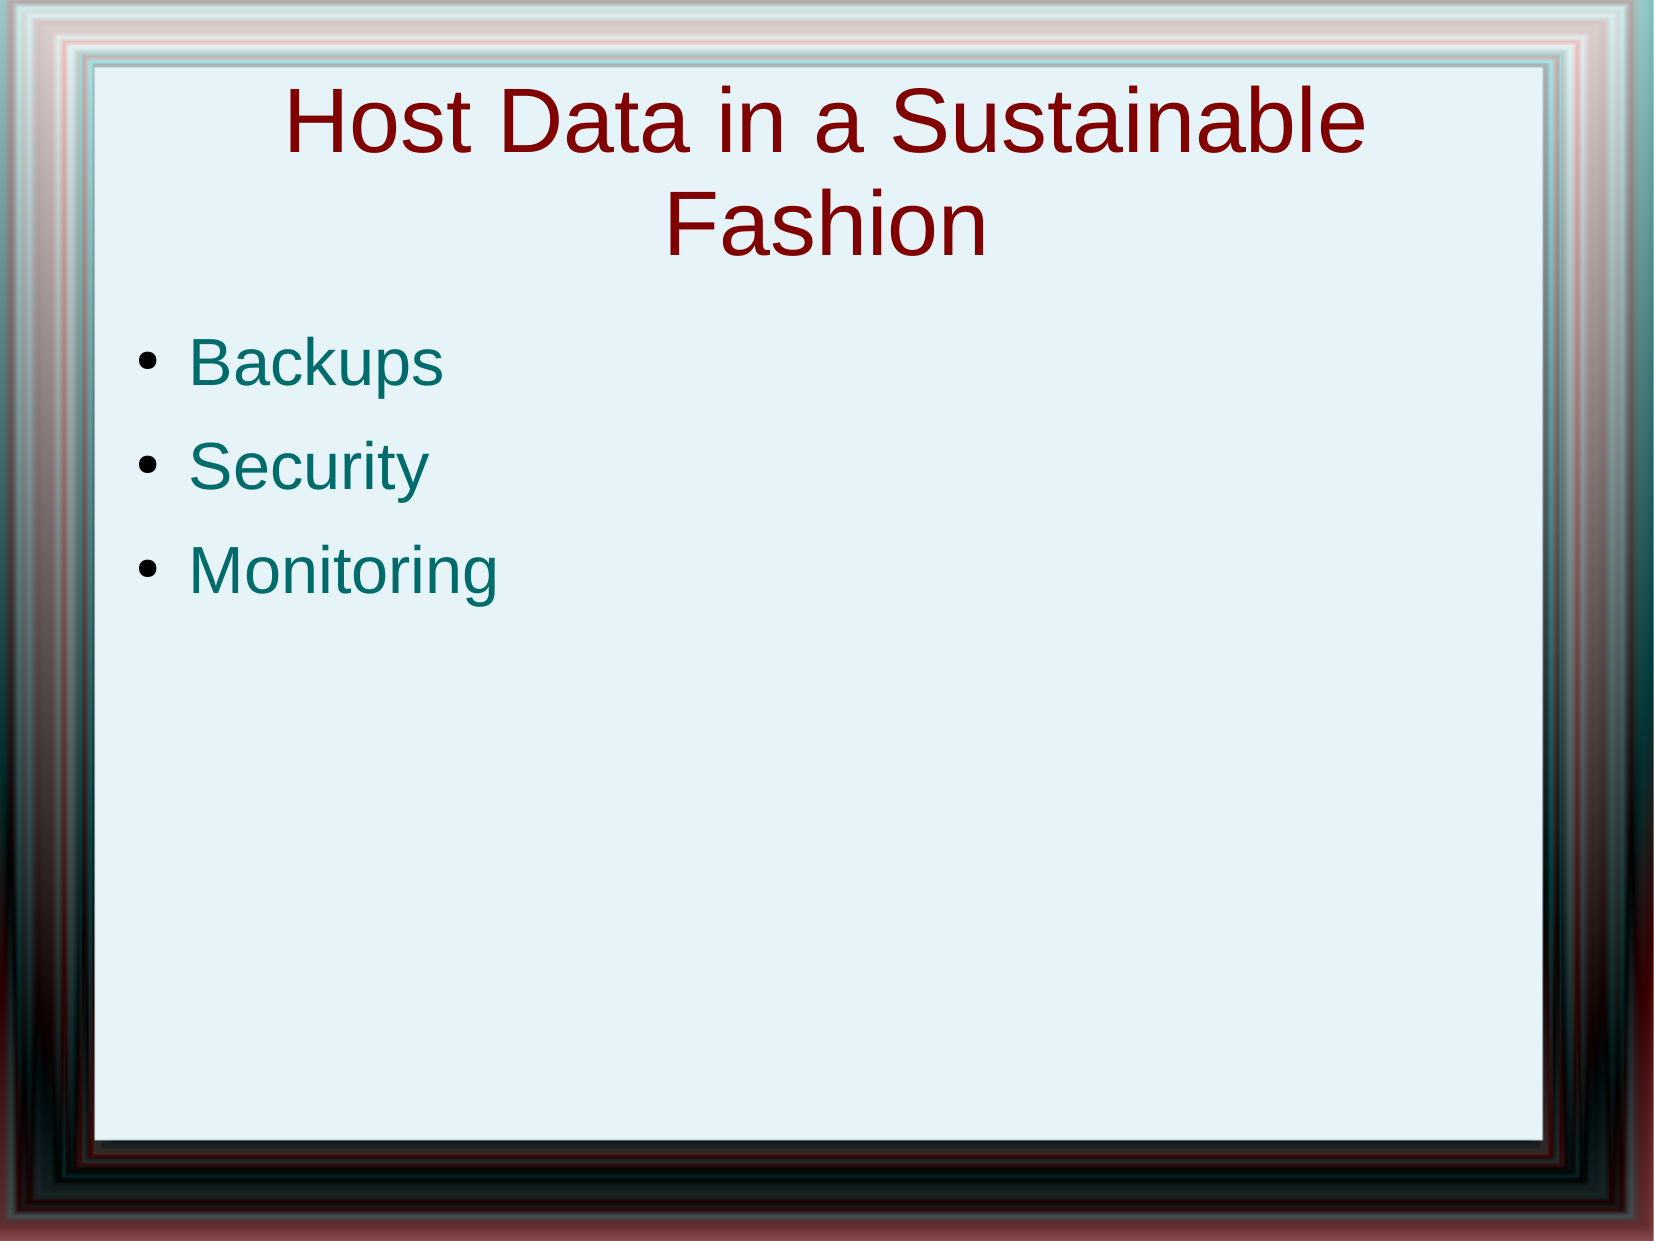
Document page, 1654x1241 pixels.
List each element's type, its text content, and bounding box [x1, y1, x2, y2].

title Host Data in a Sustainable Fashion [118, 69, 1536, 276]
picture [0, 0, 1654, 1241]
list Backups Security Monitoring [118, 324, 1506, 1129]
